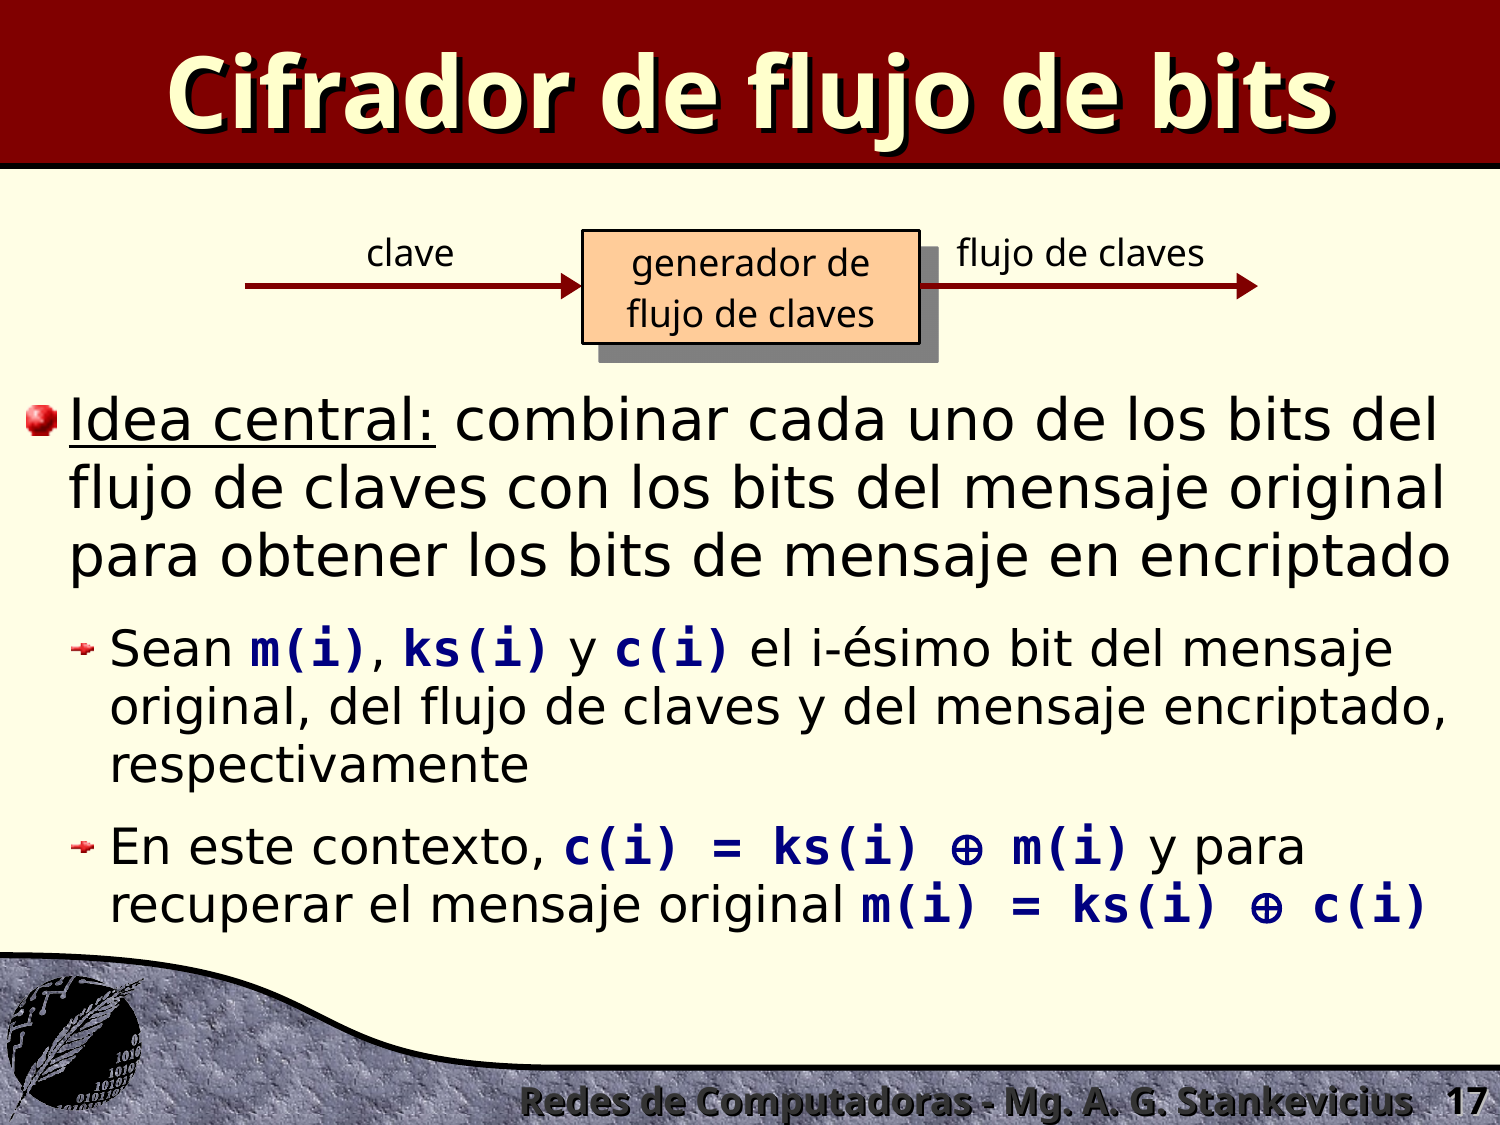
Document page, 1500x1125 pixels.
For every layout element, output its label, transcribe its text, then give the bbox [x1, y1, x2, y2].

text_box generador de flujo de claves [582, 230, 920, 344]
picture [790, 1100, 795, 1110]
text_box clave [351, 219, 469, 287]
picture [1047, 1100, 1054, 1110]
list Idea central: combinar cada uno de los bits del flujo de claves con los bits del mensaje original para obtener los bits de mensaje en encriptado Sean m(i), ks(i) y c(i) el i-ésimo bit del mensaje original, del flujo de claves y del mensaje encriptado, respectivamente En este contexto, c(i) = ks(i) ⊕ m(i) y para recuperar el mensaje original m(i) = ks(i) ⊕ c(i) [11, 192, 1486, 949]
picture [0, 959, 1500, 1125]
title Cifrador de flujo de bits [15, 5, 1485, 160]
text_box flujo de claves [941, 219, 1227, 283]
